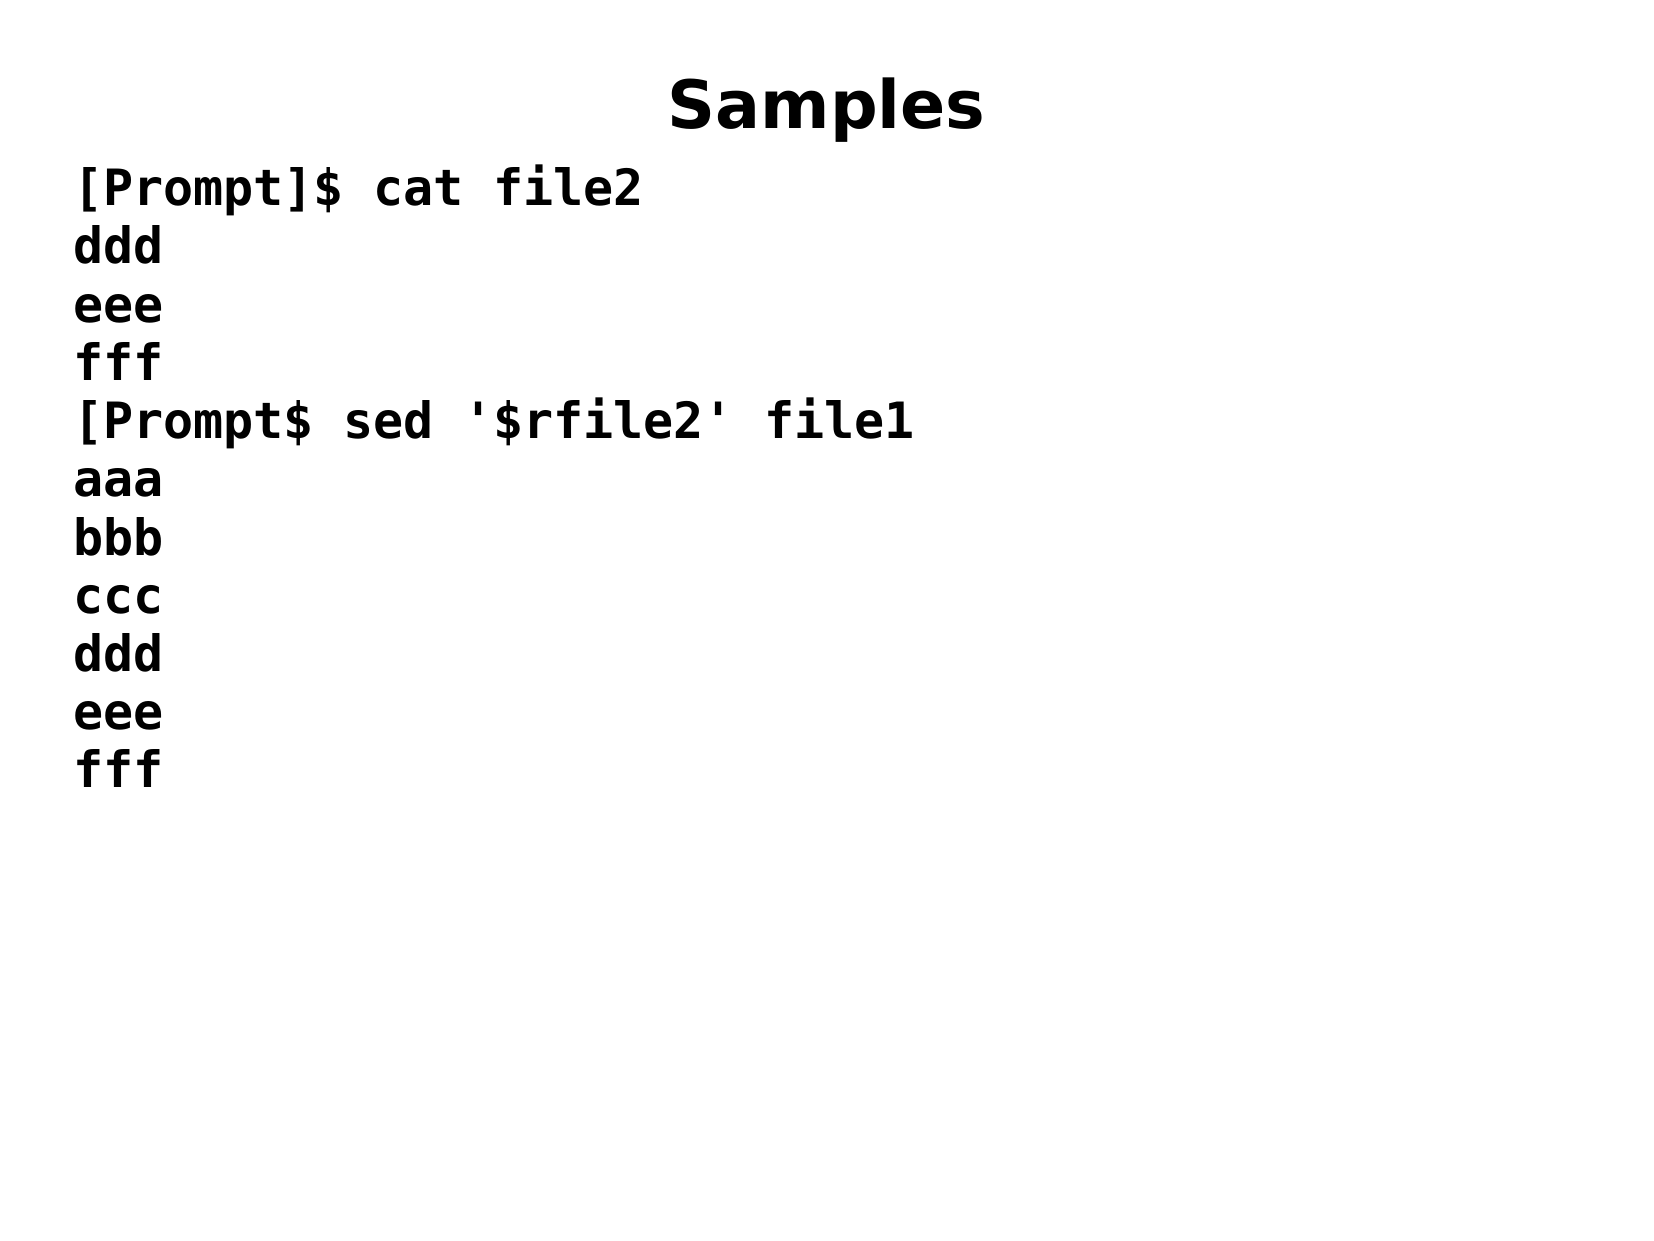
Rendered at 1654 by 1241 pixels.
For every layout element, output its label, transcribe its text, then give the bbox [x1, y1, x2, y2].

text_box Samples [Prompt]$ cat file2 ddd eee fff [Prompt$ sed '$rfile2' file1 aaa bbb ccc ddd eee fff [59, 59, 1595, 866]
